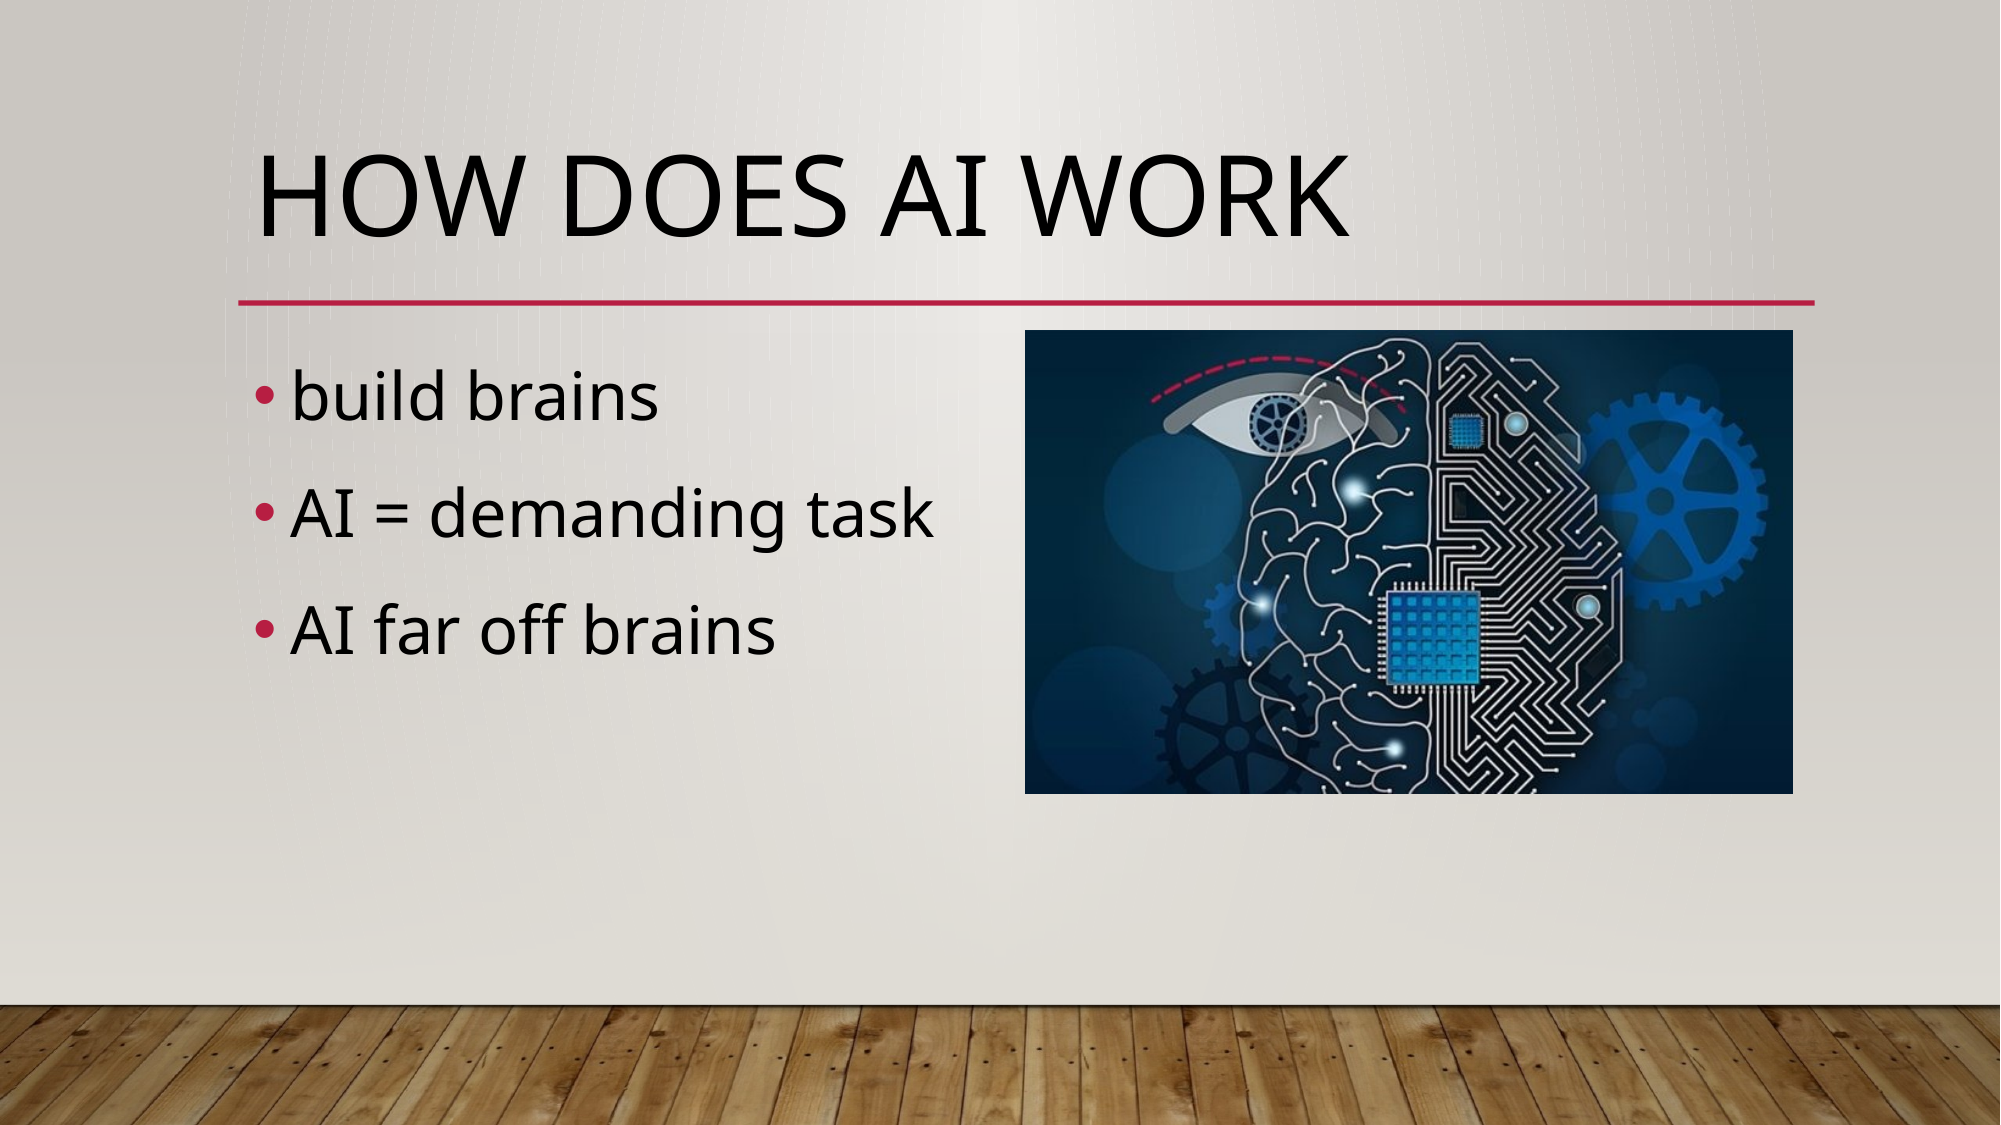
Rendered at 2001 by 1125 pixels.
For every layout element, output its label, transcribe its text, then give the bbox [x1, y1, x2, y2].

picture [0, 1005, 2000, 1125]
picture [1103, 448, 1107, 466]
picture [1025, 330, 1793, 794]
list build brains AI = demanding task AI far off brains [238, 330, 1814, 897]
title How does ai work [238, 131, 1814, 305]
picture [1777, 485, 1783, 504]
